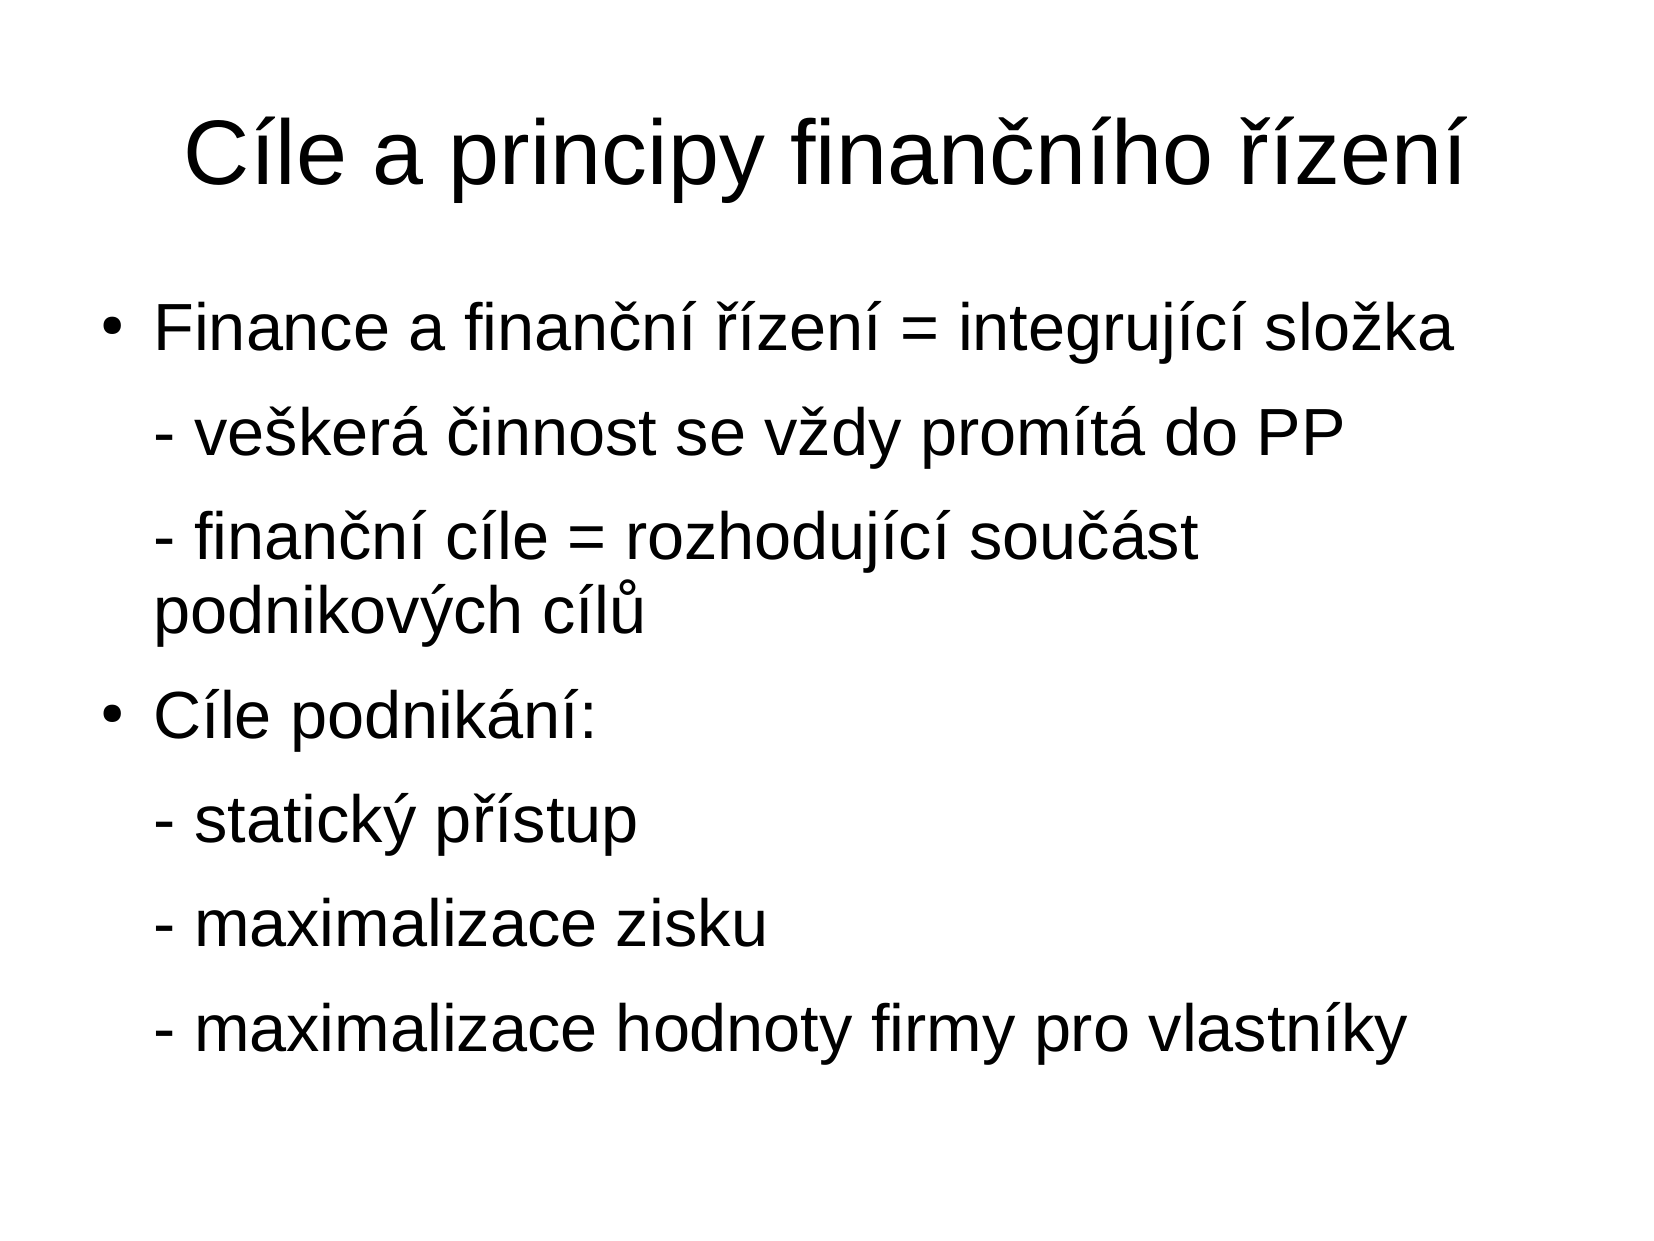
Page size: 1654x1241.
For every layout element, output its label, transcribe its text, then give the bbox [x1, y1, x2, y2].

title Cíle a principy finančního řízení [82, 49, 1571, 257]
list Finance a finanční řízení = integrující složka - veškerá činnost se vždy promítá do PP - finanční cíle = rozhodující součást podnikových cílů Cíle podnikání: - statický přístup - maximalizace zisku - maximalizace hodnoty firmy pro vlastníky [82, 290, 1571, 1170]
